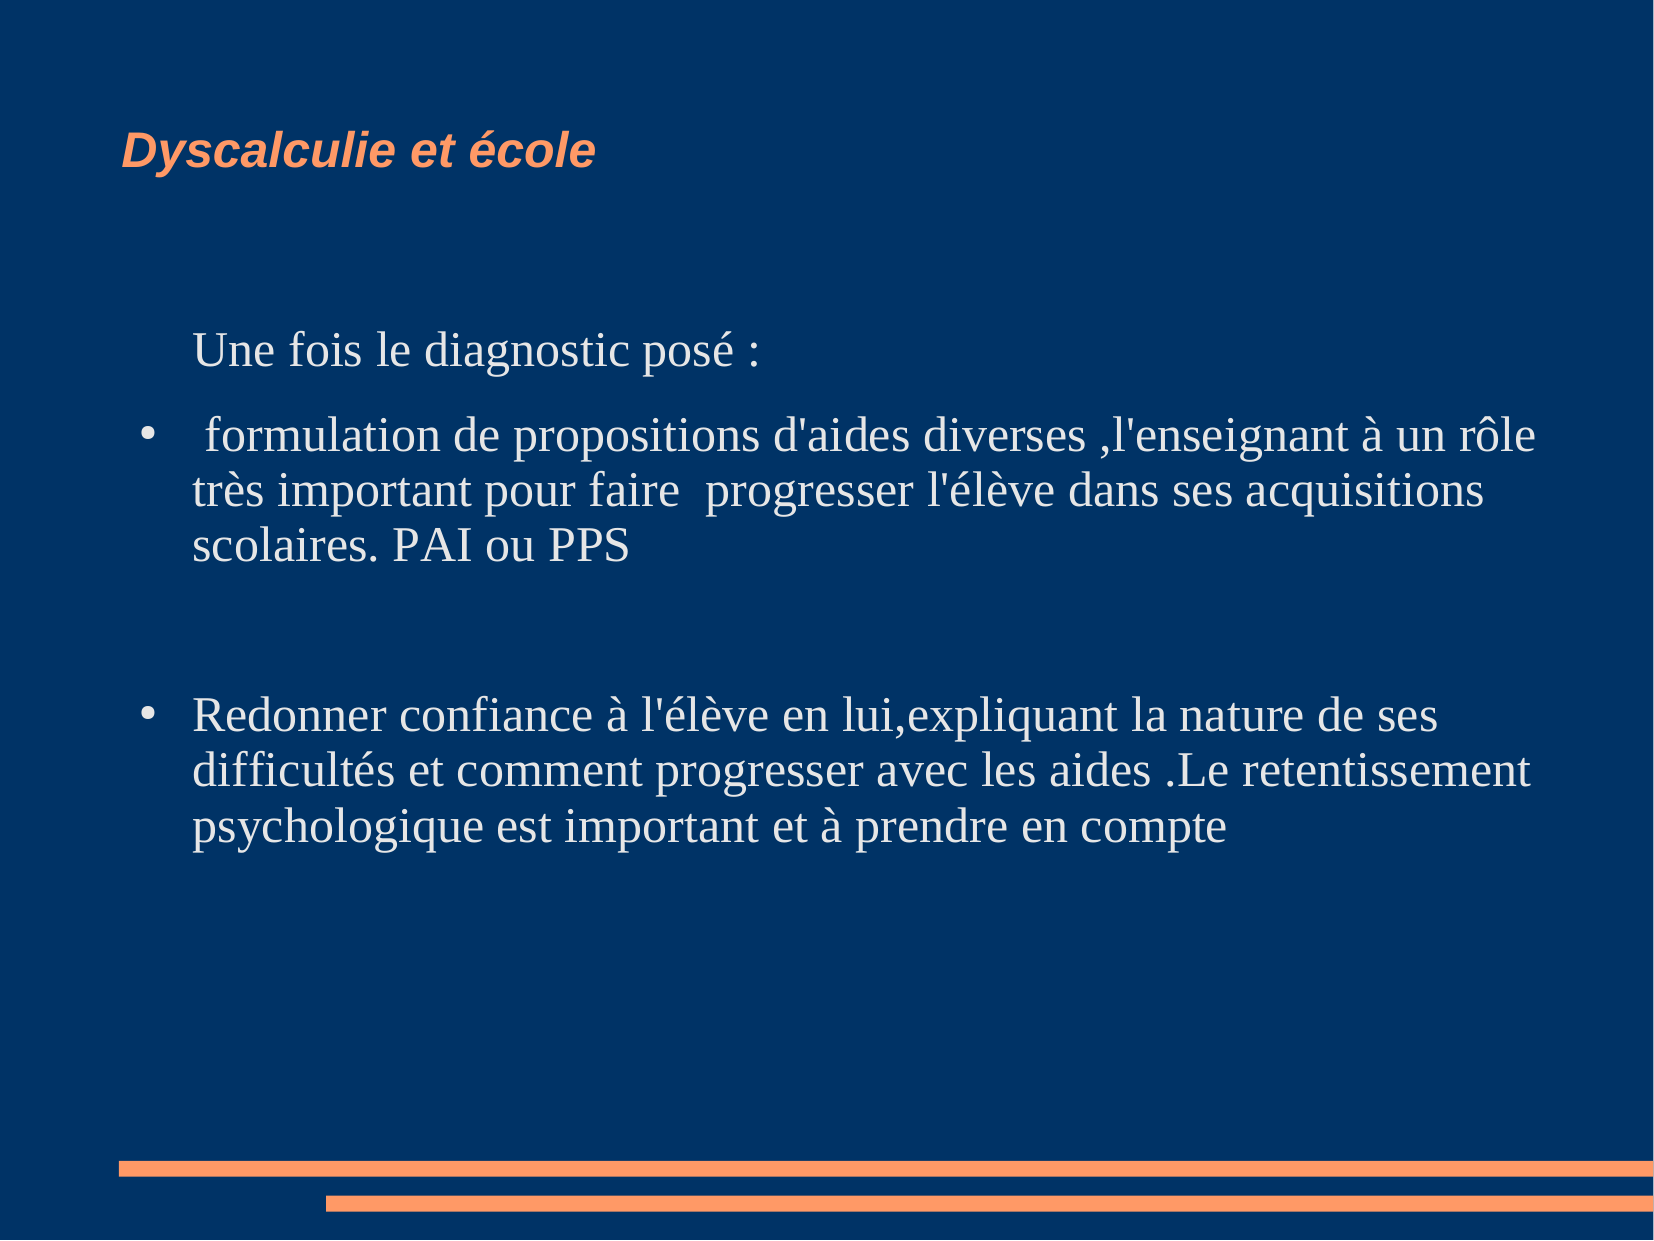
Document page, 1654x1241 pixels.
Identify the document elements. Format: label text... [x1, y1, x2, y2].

list Une fois le diagnostic posé : formulation de propositions d'aides diverses ,l'enseignant à un rôle très important pour faire progresser l'élève dans ses acquisitions scolaires. PAI ou PPS Redonner confiance à l'élève en lui,expliquant la nature de ses difficultés et comment progresser avec les aides .Le retentissement psychologique est important et à prendre en compte [121, 322, 1561, 1132]
title Dyscalculie et école [121, 46, 1534, 254]
